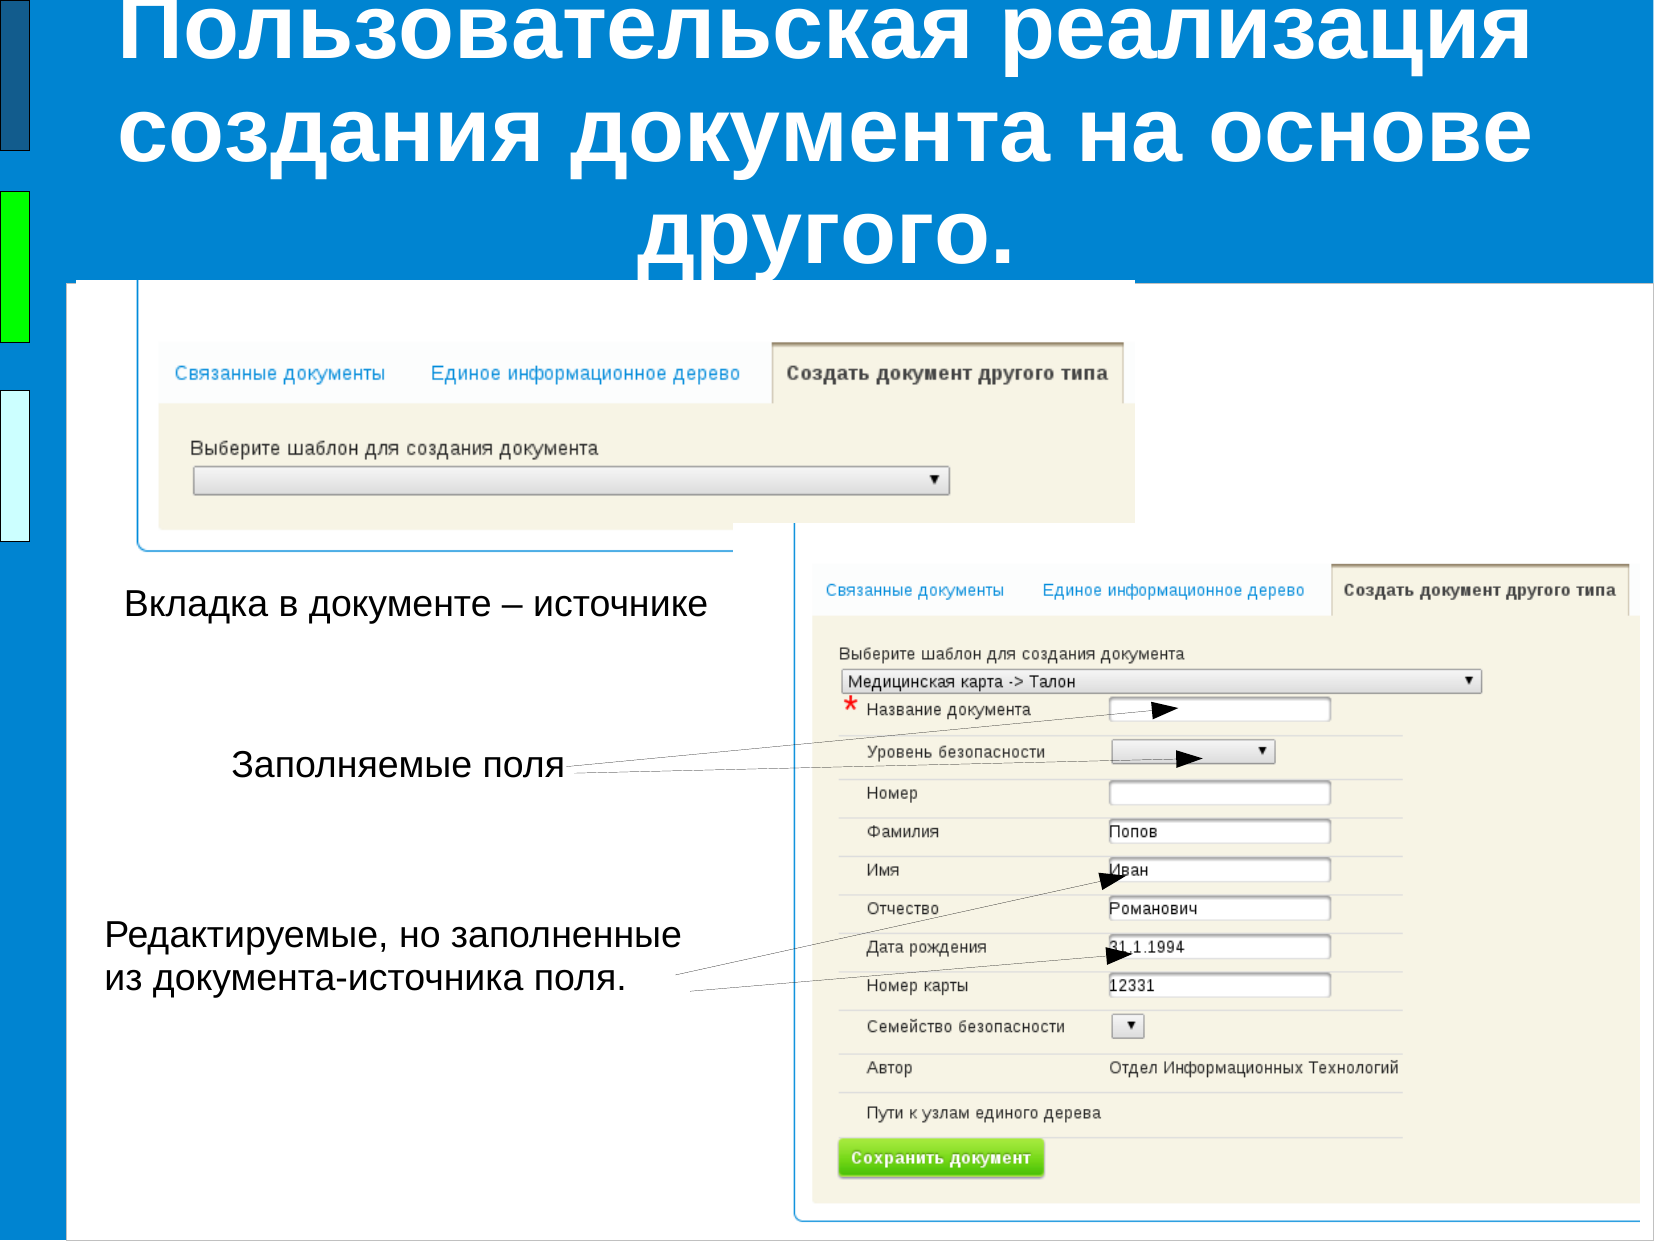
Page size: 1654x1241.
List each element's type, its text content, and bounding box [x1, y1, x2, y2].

picture [76, 280, 1640, 1238]
text_box Вкладка в документе – источнике [109, 574, 724, 632]
title Пользовательская реализация создания документа на основе другого. [82, 0, 1571, 284]
text_box Заполняемые поля [216, 735, 581, 793]
text_box Редактируемые, но заполненные из документа-источника поля. [89, 906, 708, 1037]
